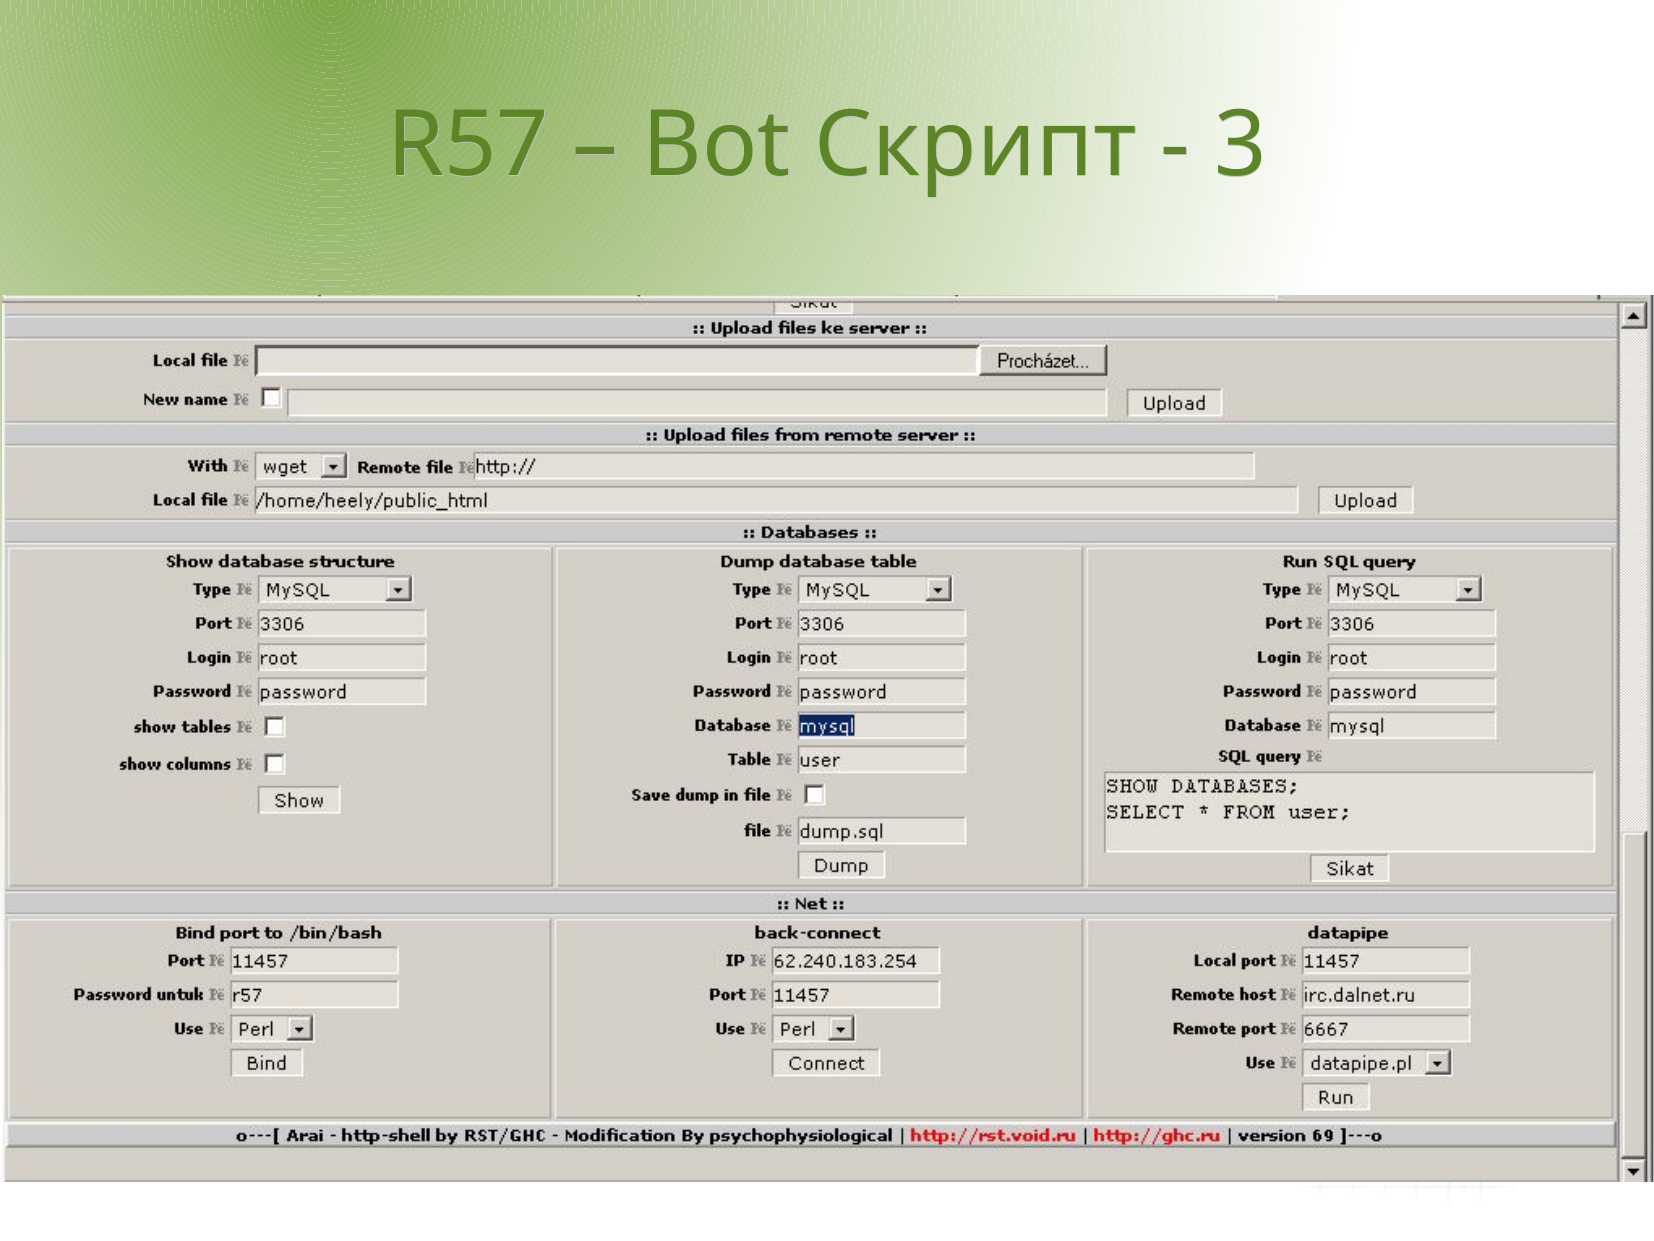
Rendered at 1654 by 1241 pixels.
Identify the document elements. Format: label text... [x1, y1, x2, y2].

picture [2, 295, 1654, 1211]
title R57 – Bot Скрипт - 3 [121, 86, 1534, 194]
